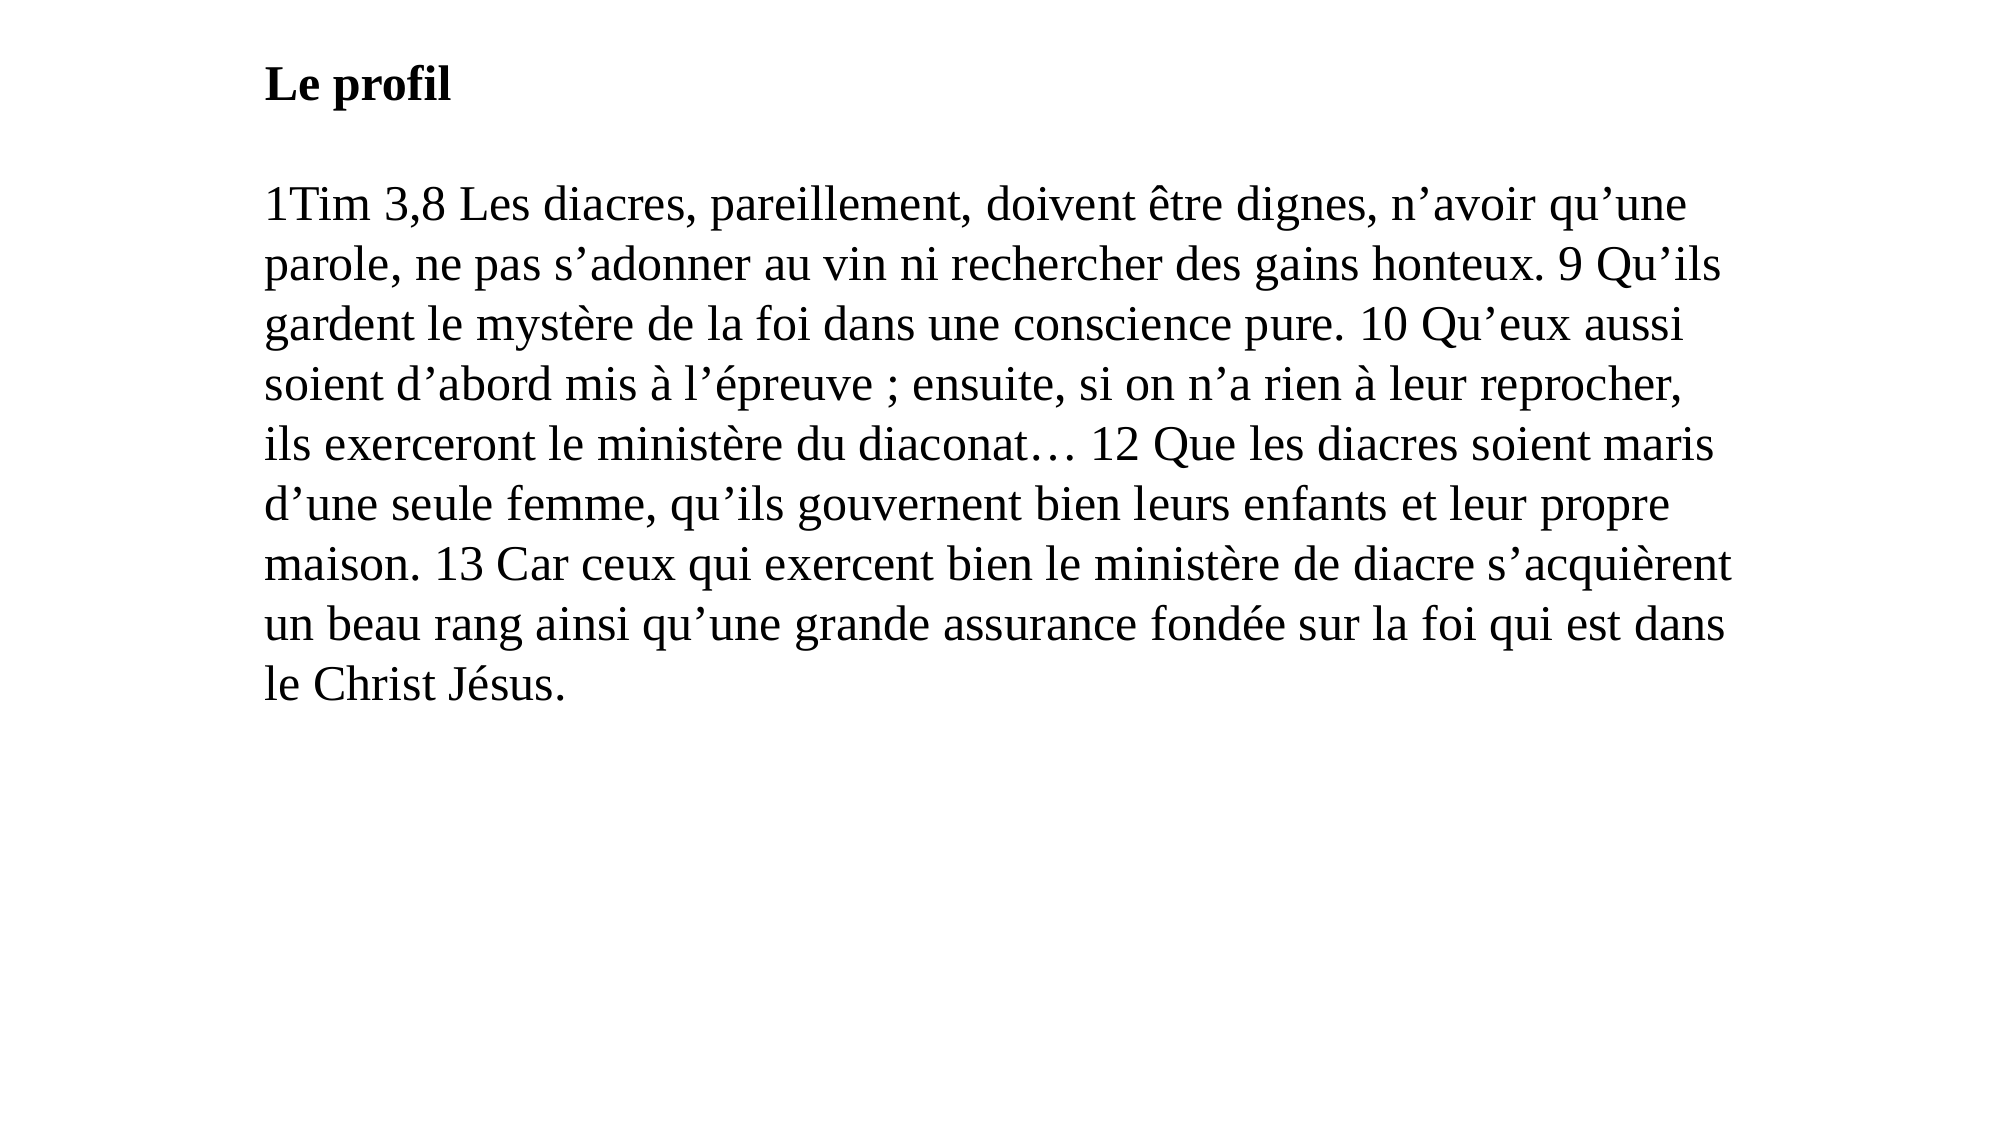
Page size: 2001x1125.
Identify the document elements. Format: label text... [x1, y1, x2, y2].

text_box Le profil 1Tim 3,8 Les diacres, pareillement, doivent être dignes, n’avoir qu’une parole, ne pas s’adonner au vin ni rechercher des gains honteux. 9 Qu’ils gardent le mystère de la foi dans une conscience pure. 10 Qu’eux aussi soient d’abord mis à l’épreuve ; ensuite, si on n’a rien à leur reprocher, ils exerceront le ministère du diaconat… 12 Que les diacres soient maris d’une seule femme, qu’ils gouvernent bien leurs enfants et leur propre maison. 13 Car ceux qui exercent bien le ministère de diacre s’acquièrent un beau rang ainsi qu’une grande assurance fondée sur la foi qui est dans le Christ Jésus. [249, 42, 1750, 725]
